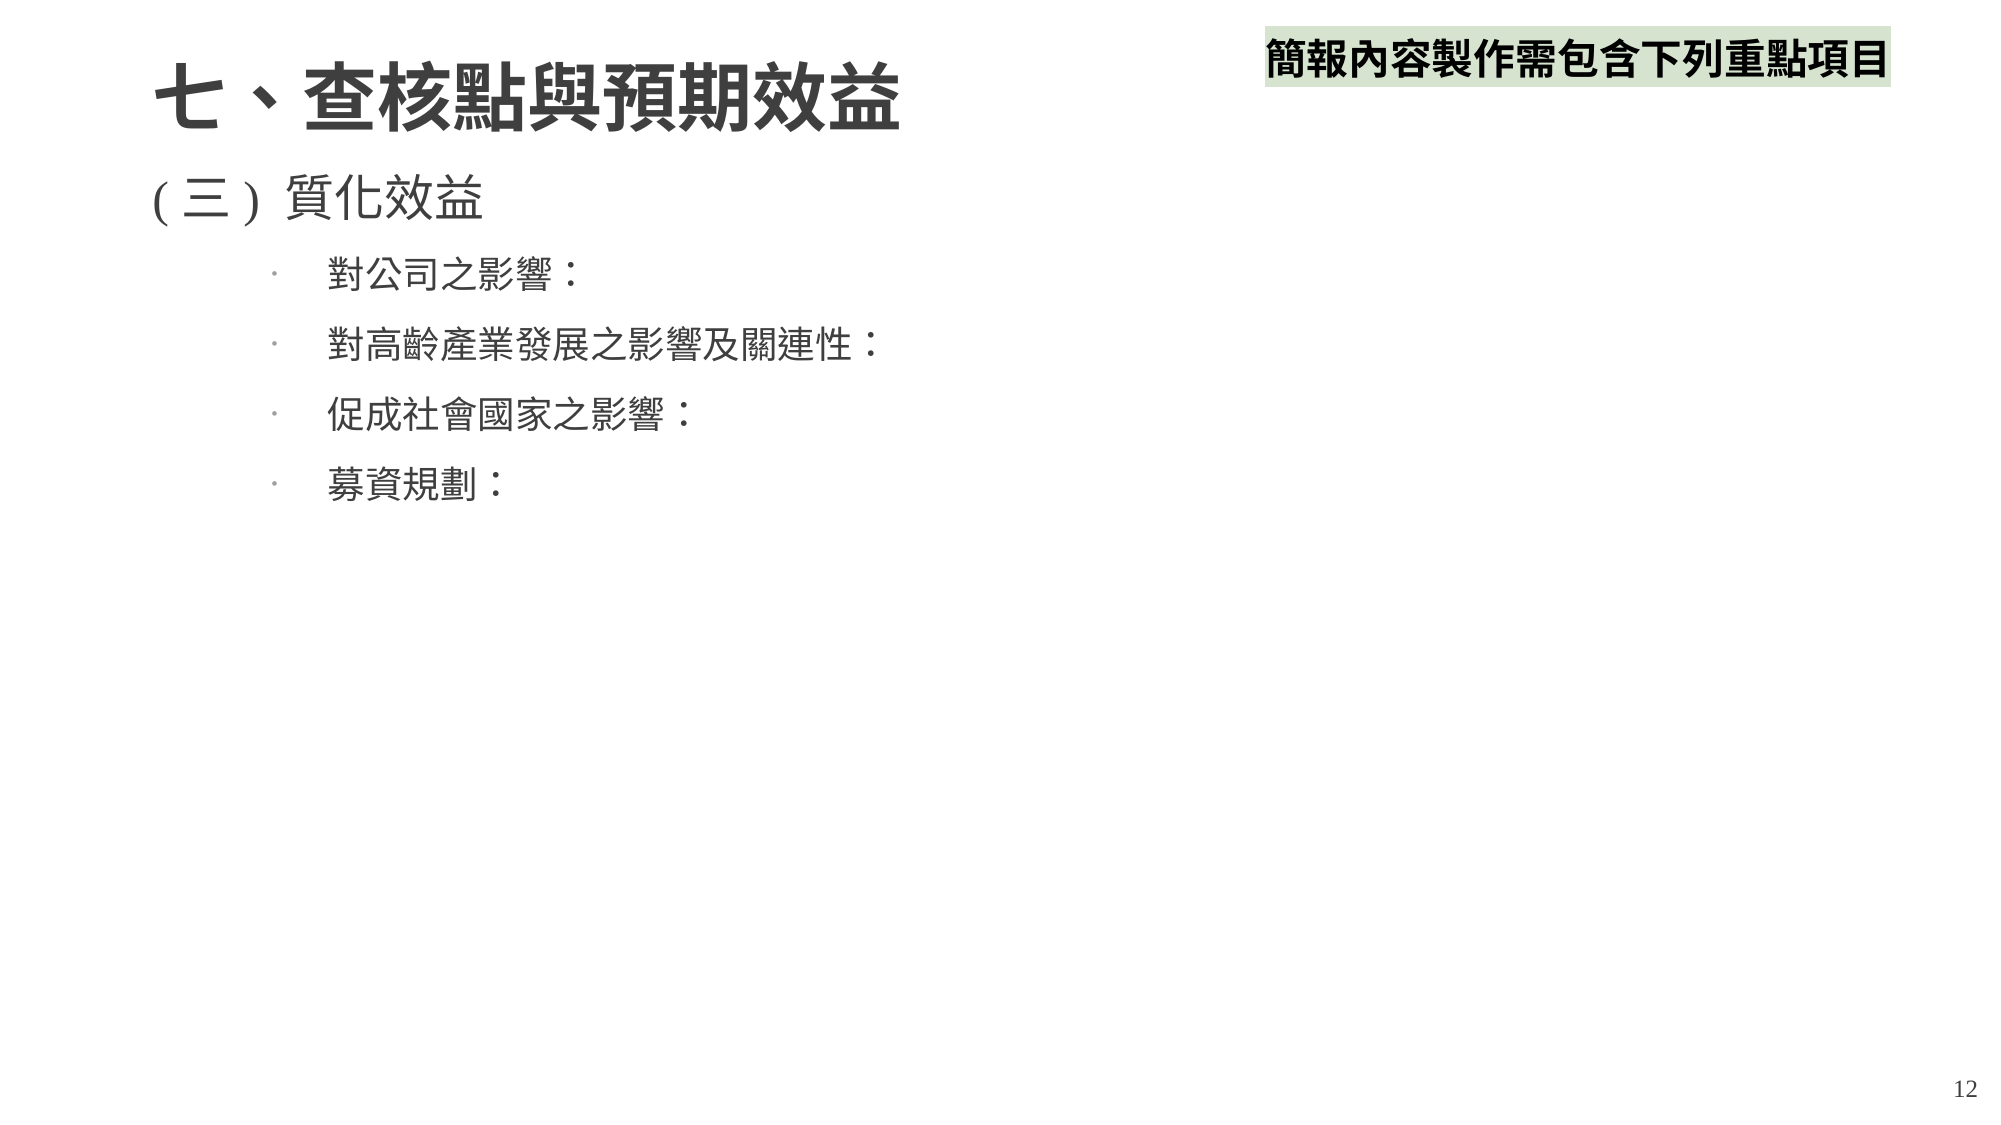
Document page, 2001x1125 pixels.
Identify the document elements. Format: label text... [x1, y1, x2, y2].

list (三) 質化效益 對公司之影響： 對高齡產業發展之影響及關連性： 促成社會國家之影響： 募資規劃： [137, 158, 1863, 1036]
title 七、查核點與預期效益 [137, 49, 1863, 153]
text_box 12 [1931, 1062, 2000, 1113]
text_box 簡報內容製作需包含下列重點項目 [1174, 26, 1983, 91]
